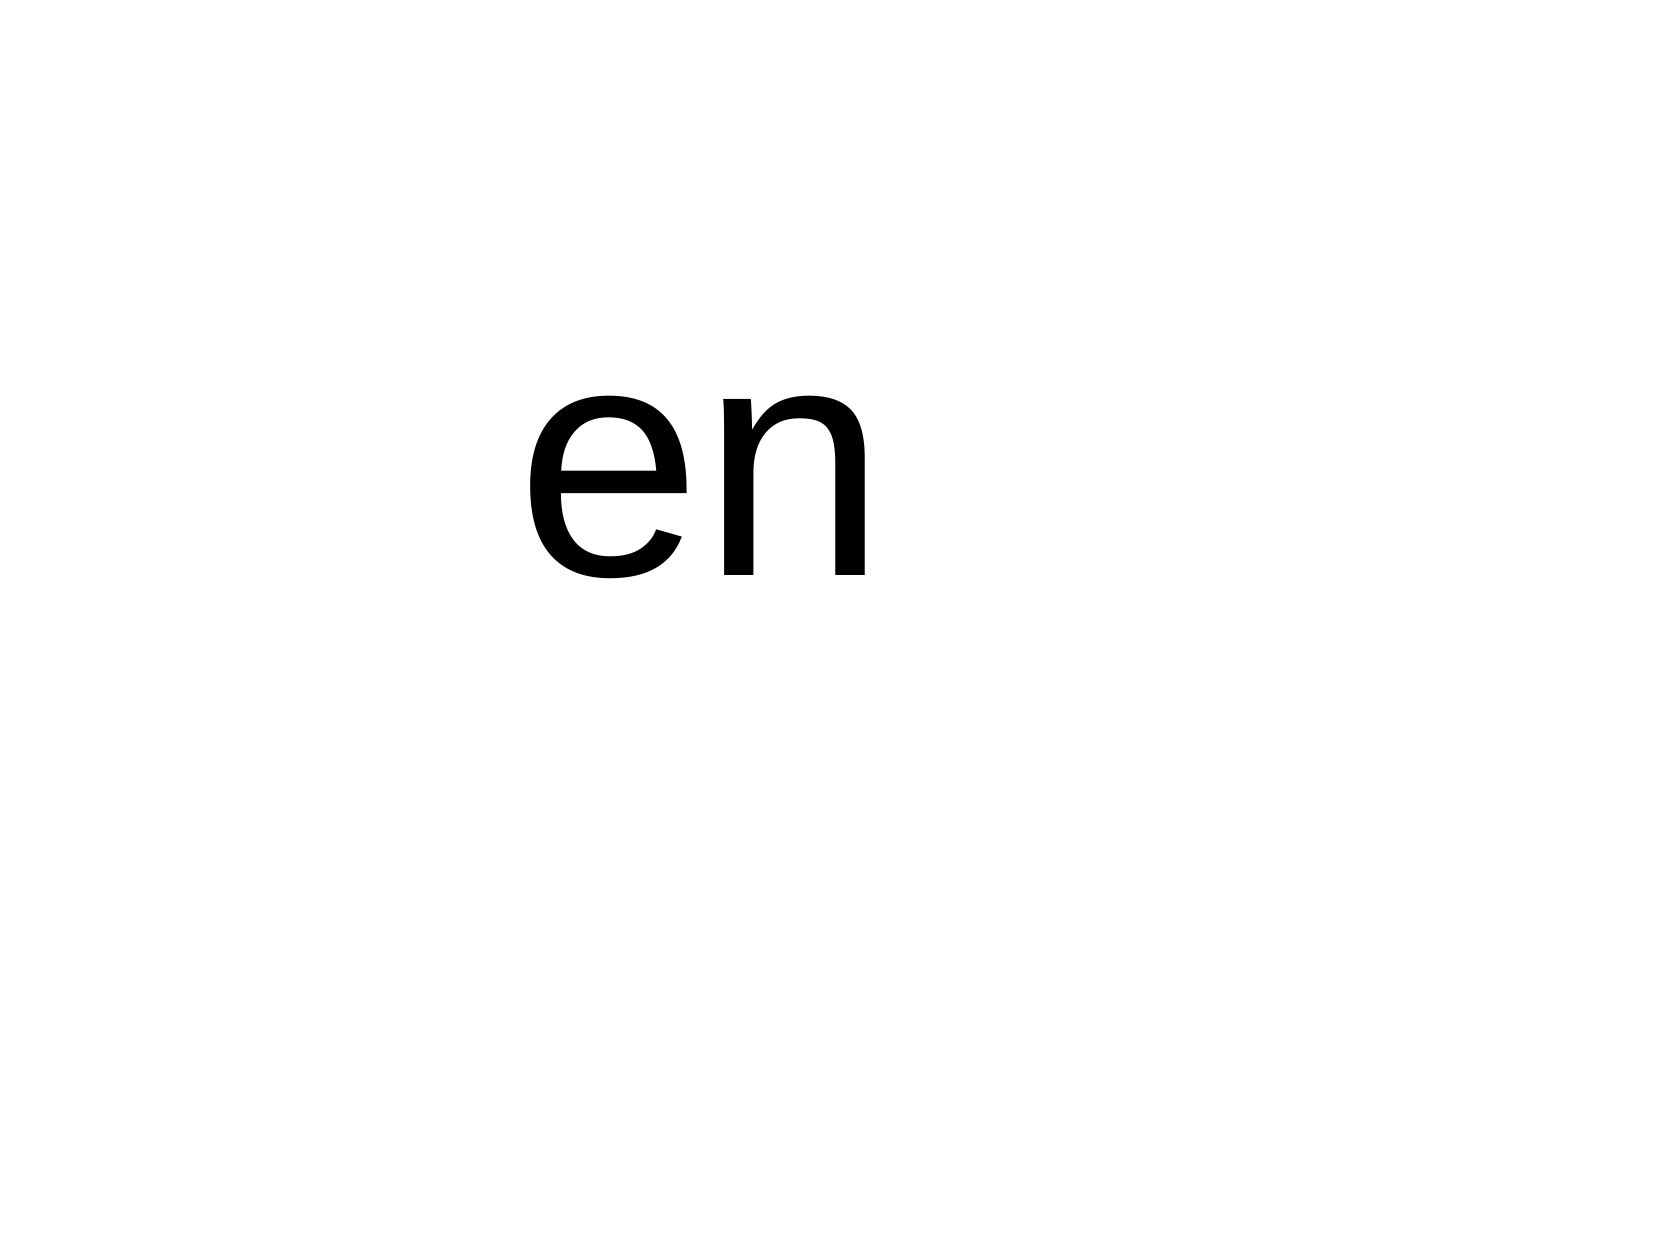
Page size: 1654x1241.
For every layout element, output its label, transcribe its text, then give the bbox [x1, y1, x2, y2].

text_box en [501, 265, 1447, 653]
